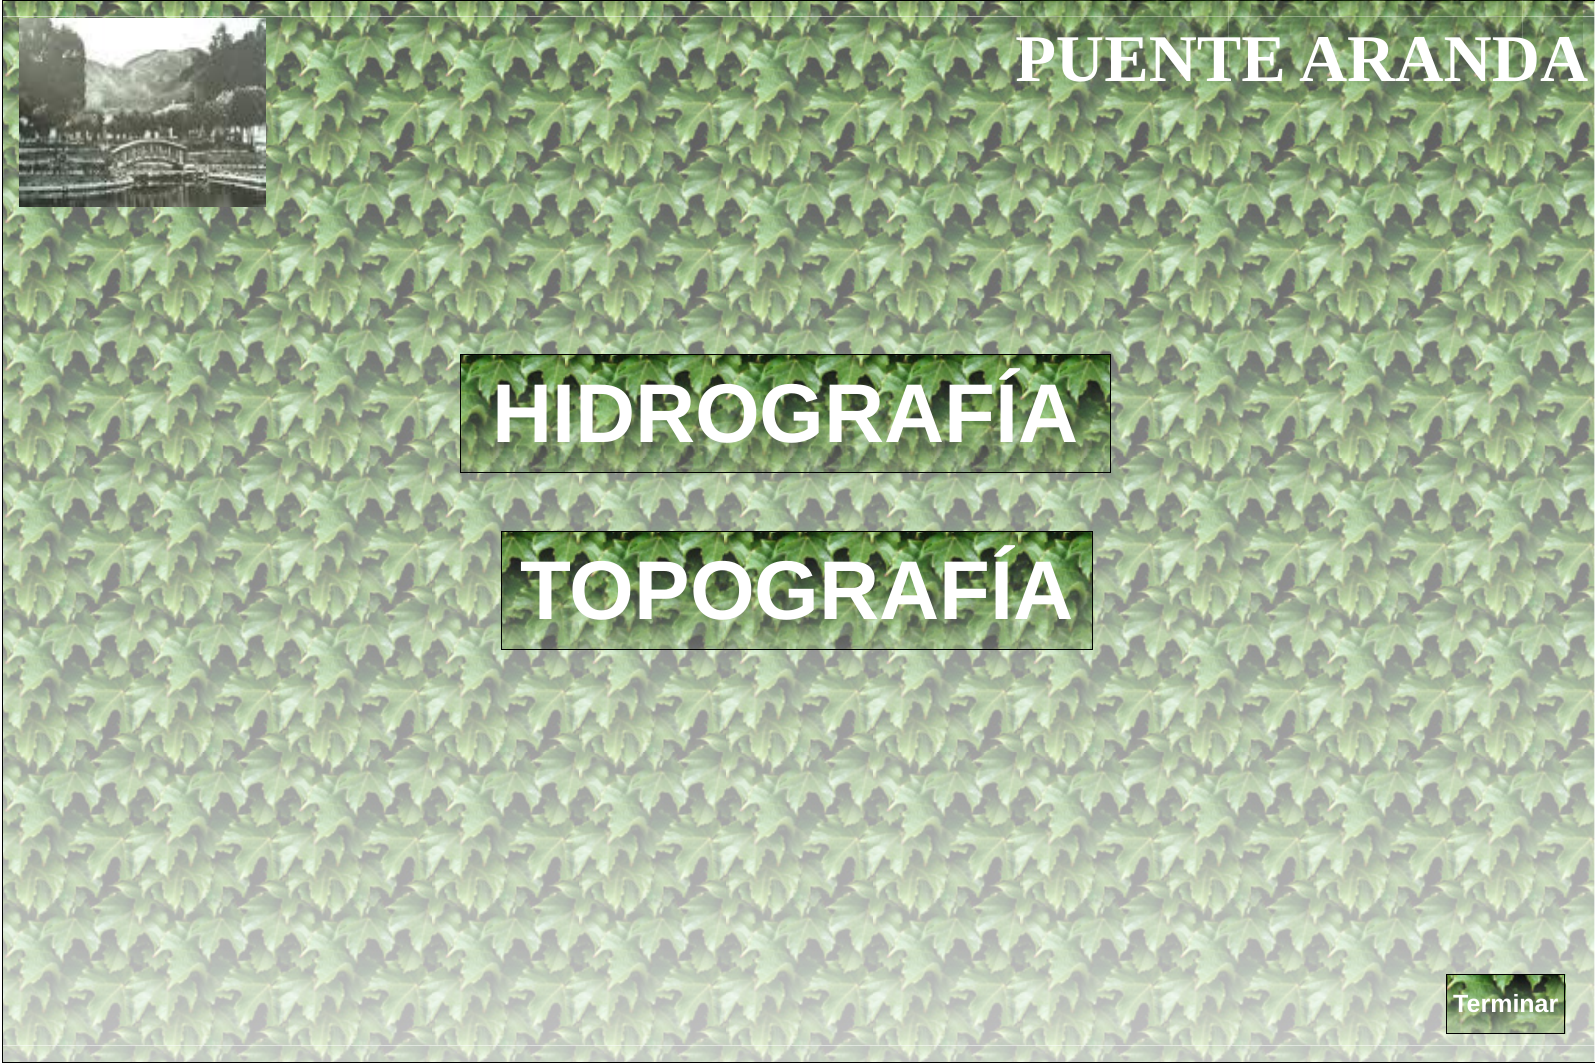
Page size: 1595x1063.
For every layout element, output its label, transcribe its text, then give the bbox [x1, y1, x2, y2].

picture [19, 18, 266, 207]
text_box PUENTE ARANDA [1021, 0, 1583, 119]
text_box TOPOGRAFÍA [501, 531, 1093, 650]
text_box HIDROGRAFÍA [460, 354, 1111, 473]
text_box Terminar [1446, 974, 1565, 1034]
